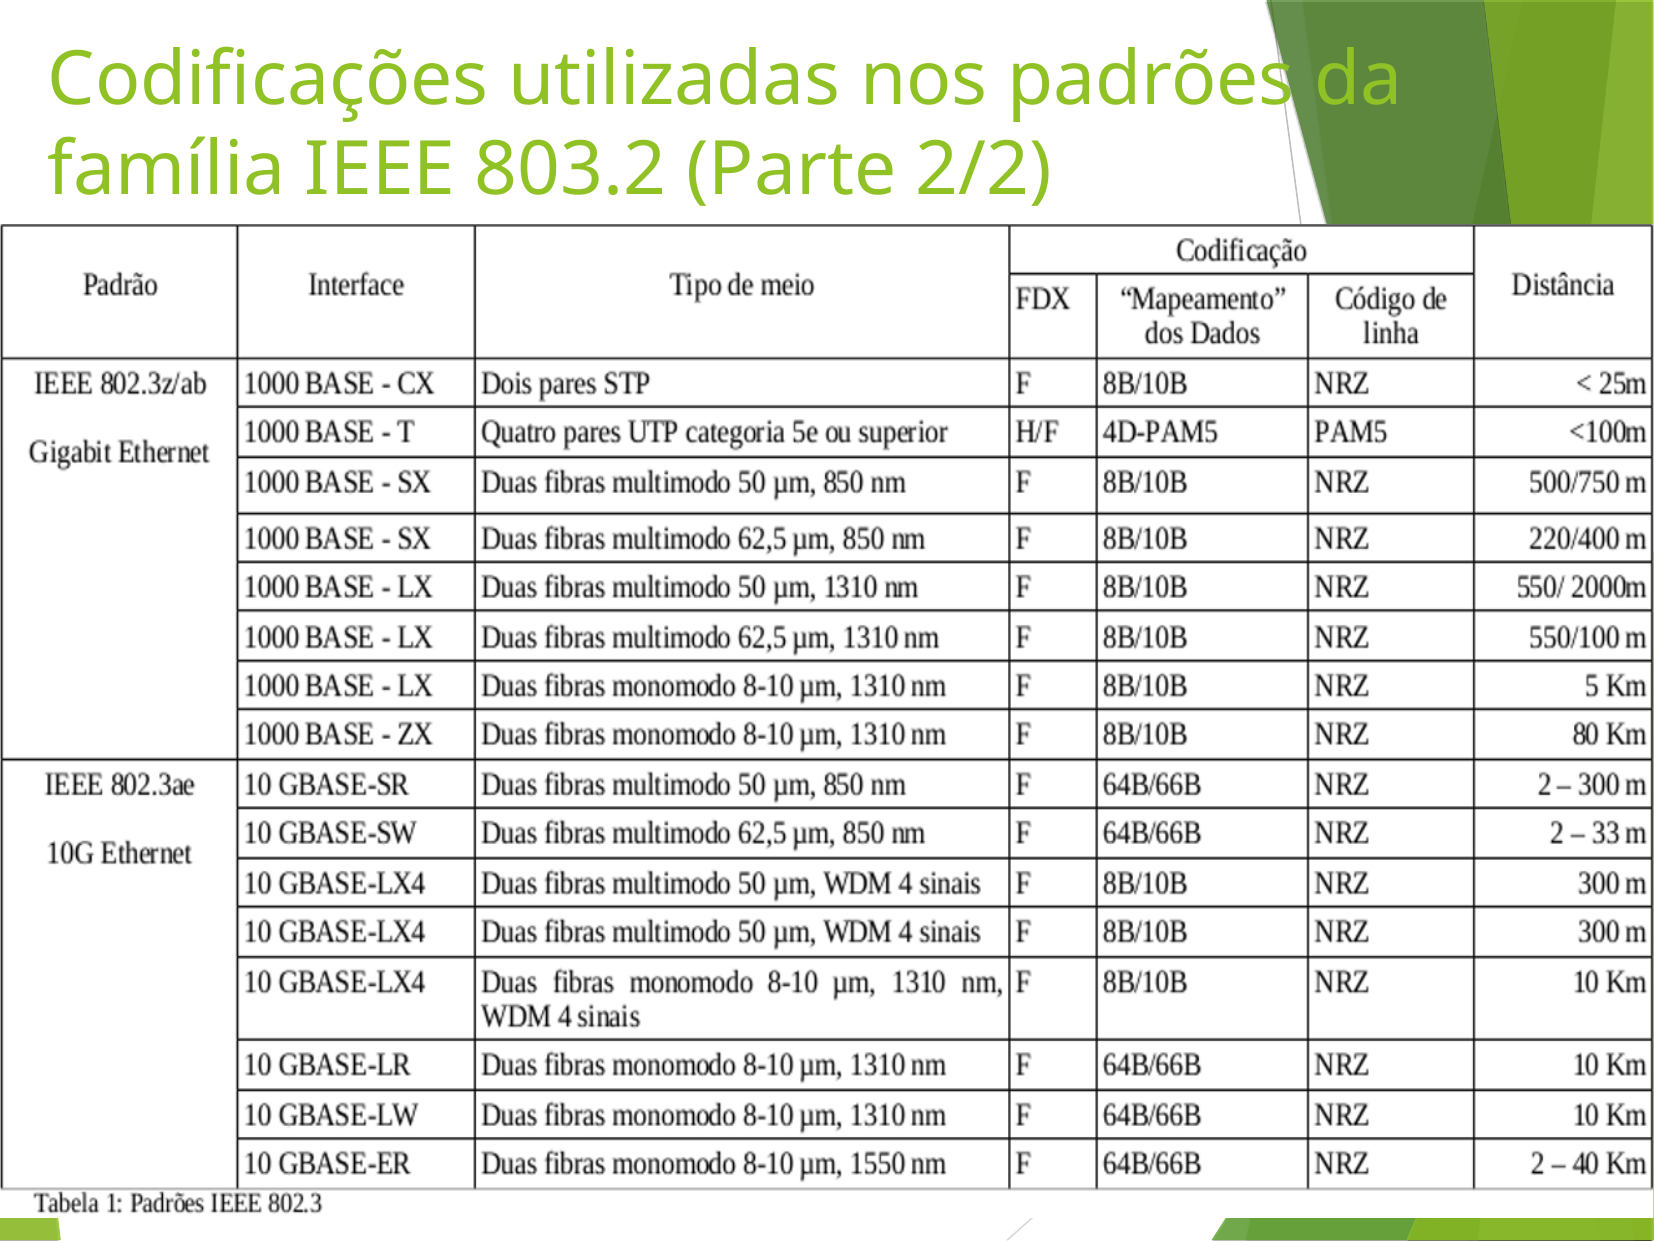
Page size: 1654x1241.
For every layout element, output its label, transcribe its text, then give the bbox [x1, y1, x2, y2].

picture [0, 224, 1654, 1218]
title Codificações utilizadas nos padrões da família IEEE 803.2 (Parte 2/2) [32, 21, 1619, 224]
